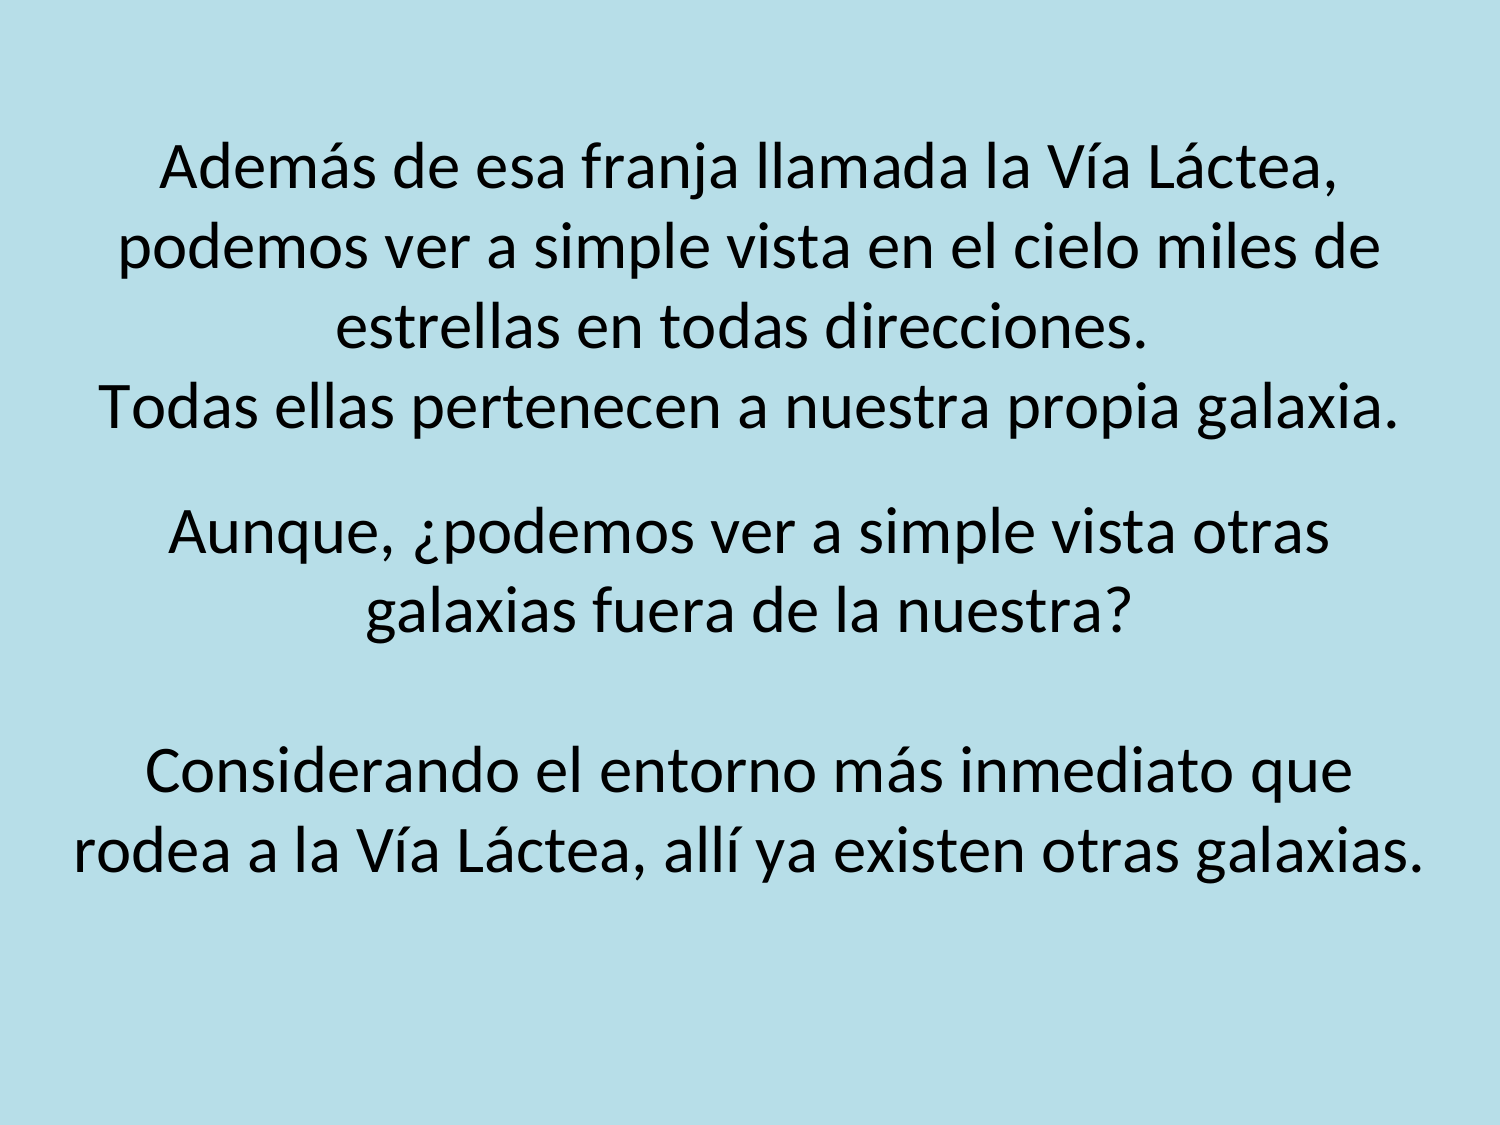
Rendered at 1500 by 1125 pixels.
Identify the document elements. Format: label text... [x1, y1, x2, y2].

title Además de esa franja llamada la Vía Láctea, podemos ver a simple vista en el cielo miles de estrellas en todas direcciones. Todas ellas pertenecen a nuestra propia galaxia. Aunque, ¿podemos ver a simple vista otras galaxias fuera de la nuestra? Considerando el entorno más inmediato que rodea a la Vía Láctea, allí ya existen otras galaxias. [46, 410, 1454, 598]
